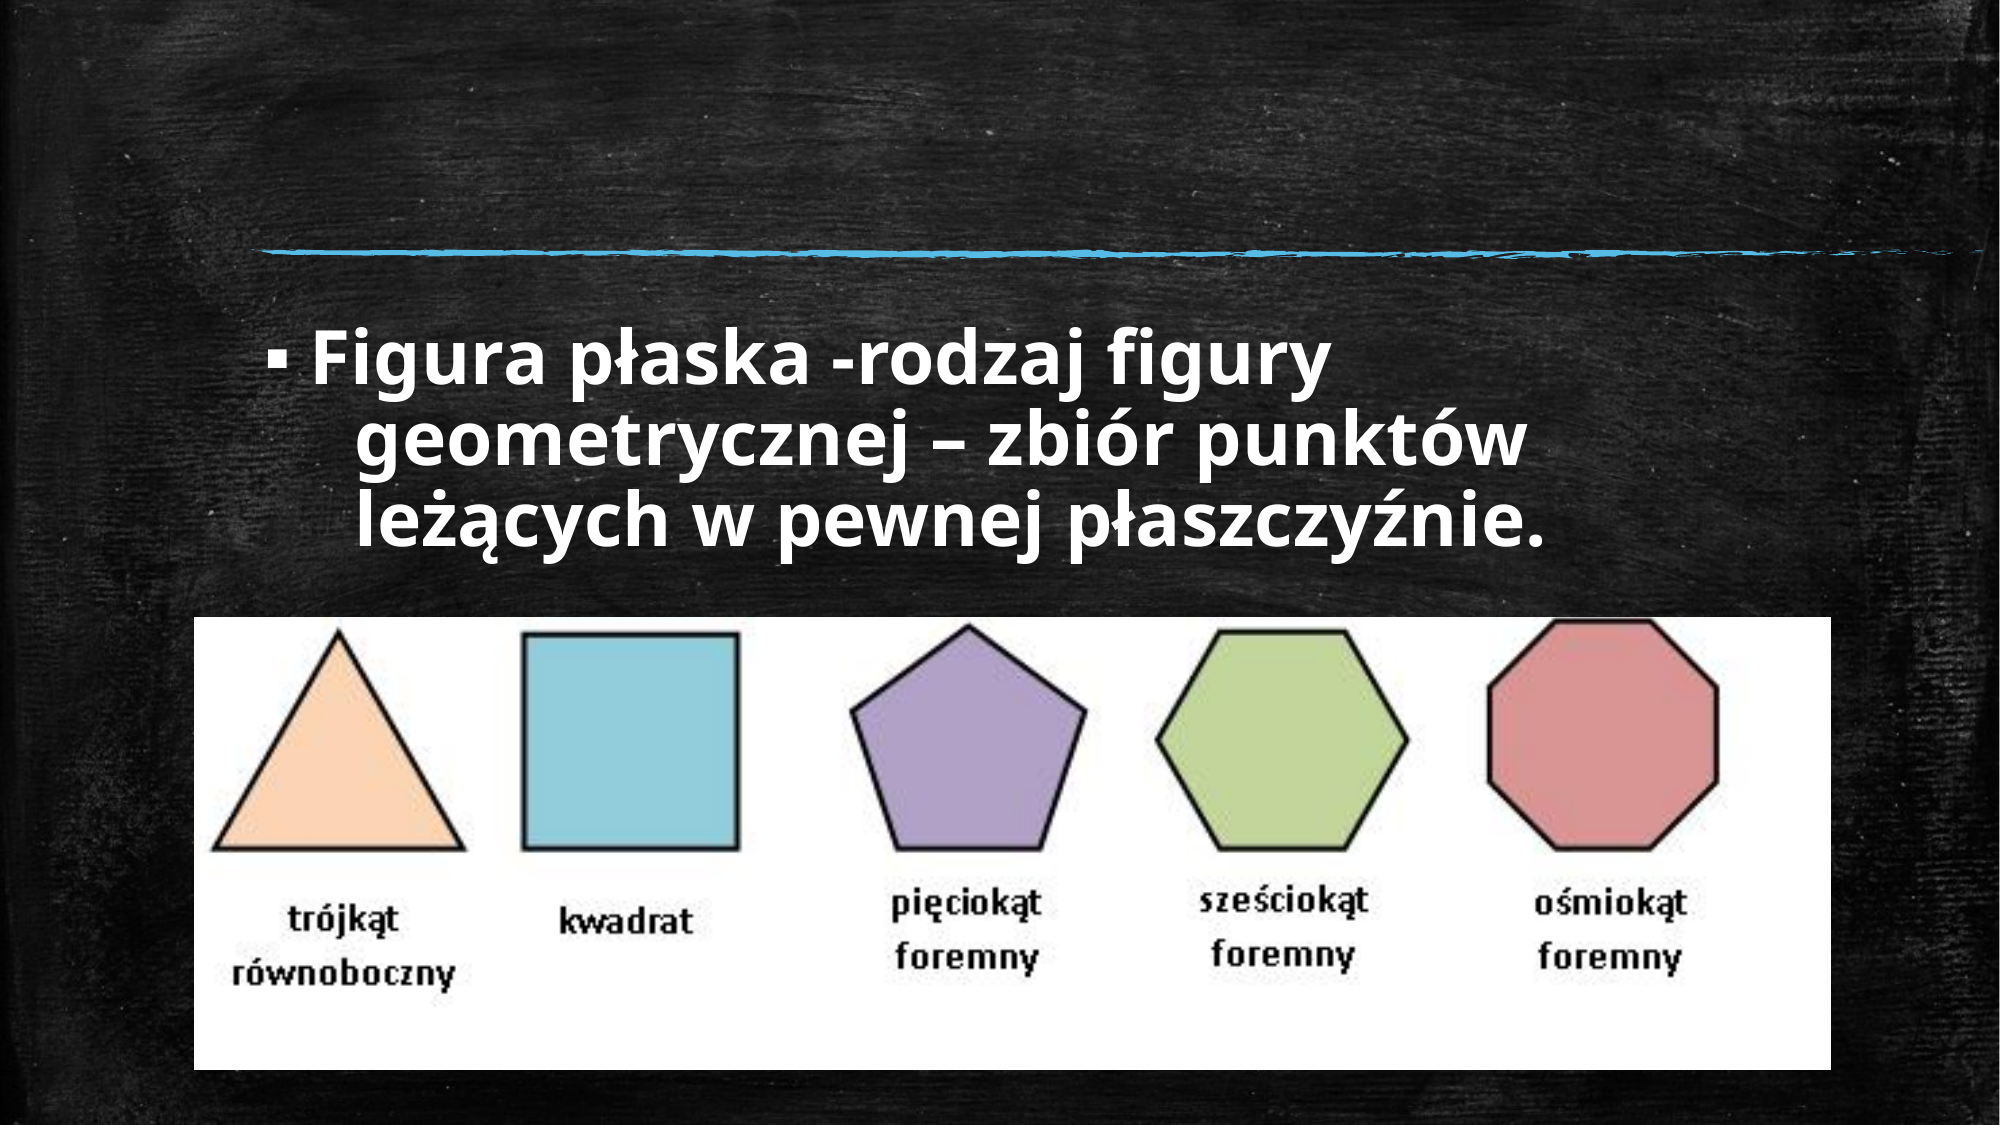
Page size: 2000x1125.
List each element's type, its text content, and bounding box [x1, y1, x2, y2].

list Figura płaska -rodzaj figury geometrycznej – zbiór punktów leżących w pewnej płaszczyźnie. [249, 312, 1750, 617]
picture [194, 617, 1831, 1070]
